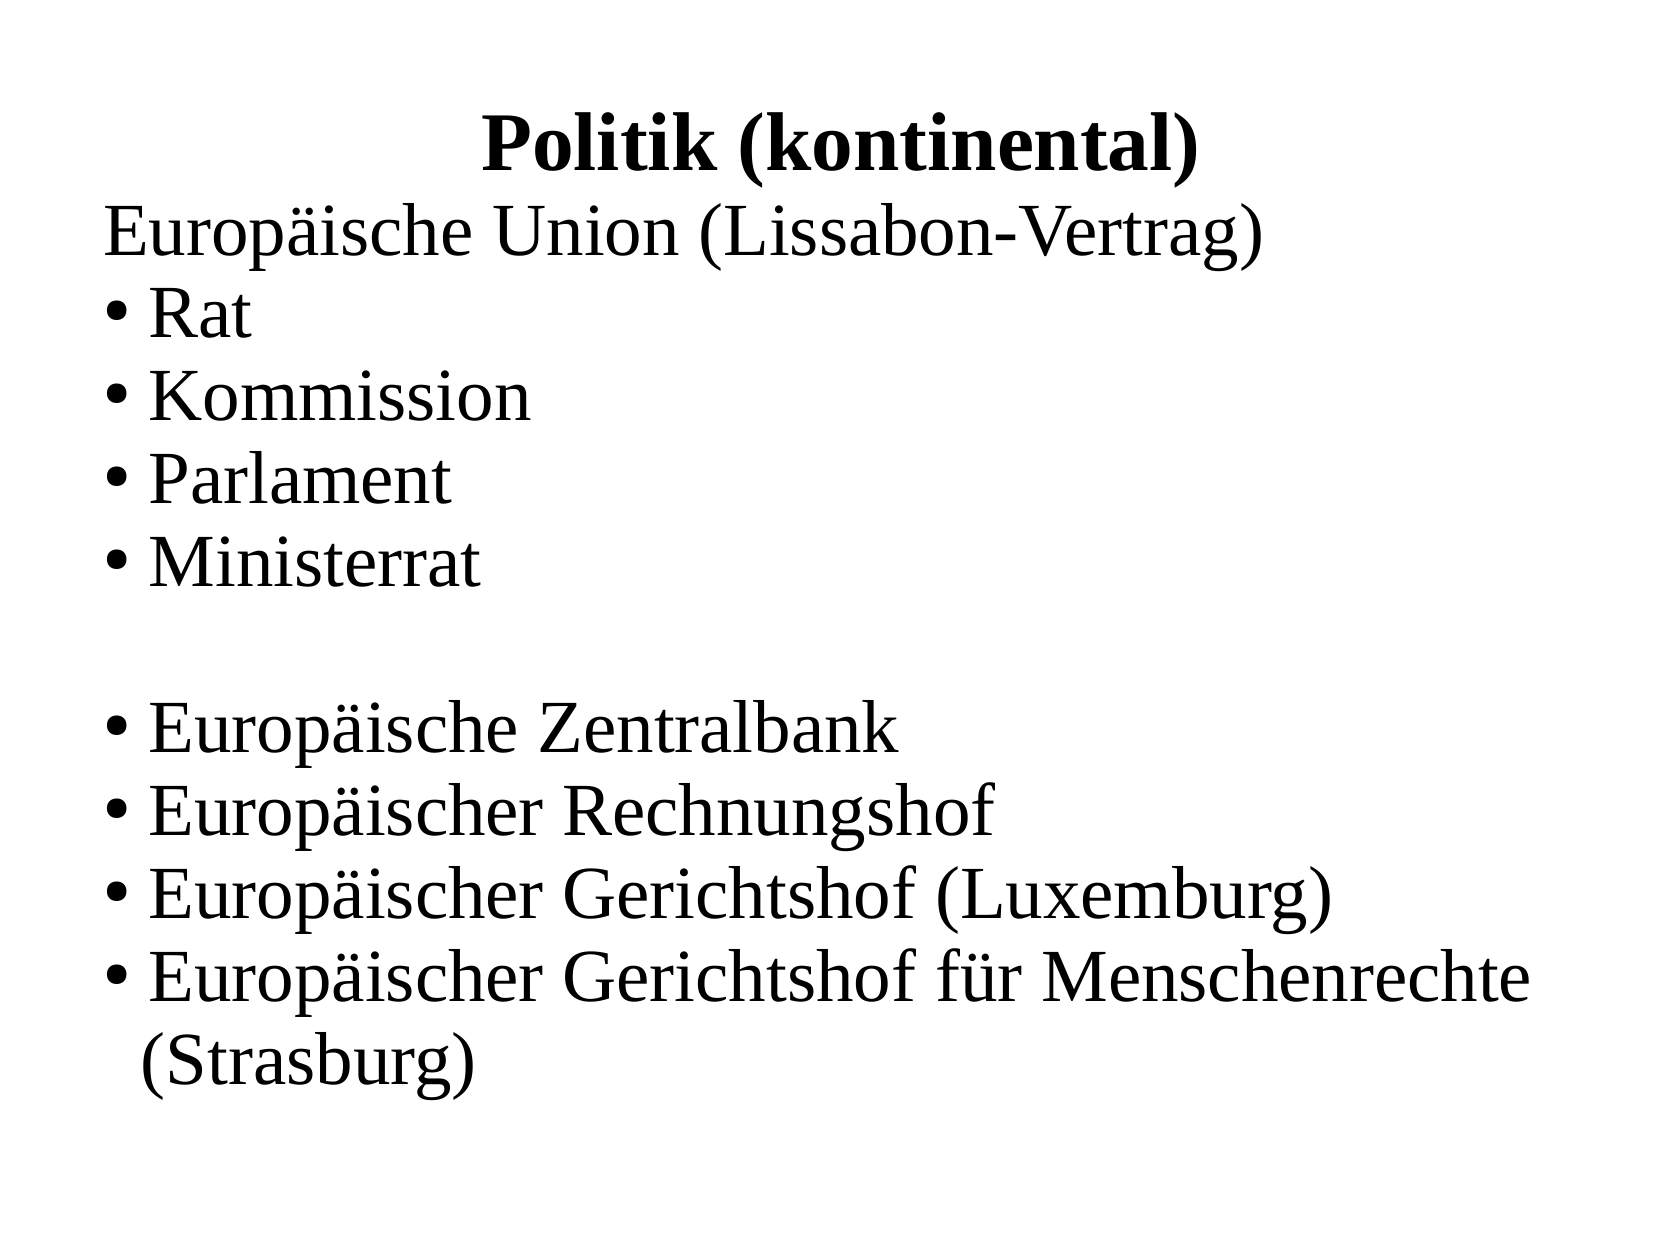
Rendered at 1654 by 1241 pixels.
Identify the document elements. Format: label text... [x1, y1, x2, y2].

text_box Politik (kontinental) Europäische Union (Lissabon-Vertrag) Rat Kommission Parlament Ministerrat Europäische Zentralbank Europäischer Rechnungshof Europäischer Gerichtshof (Luxemburg) Europäischer Gerichtshof für Menschenrechte (Strasburg) [88, 88, 1595, 1109]
